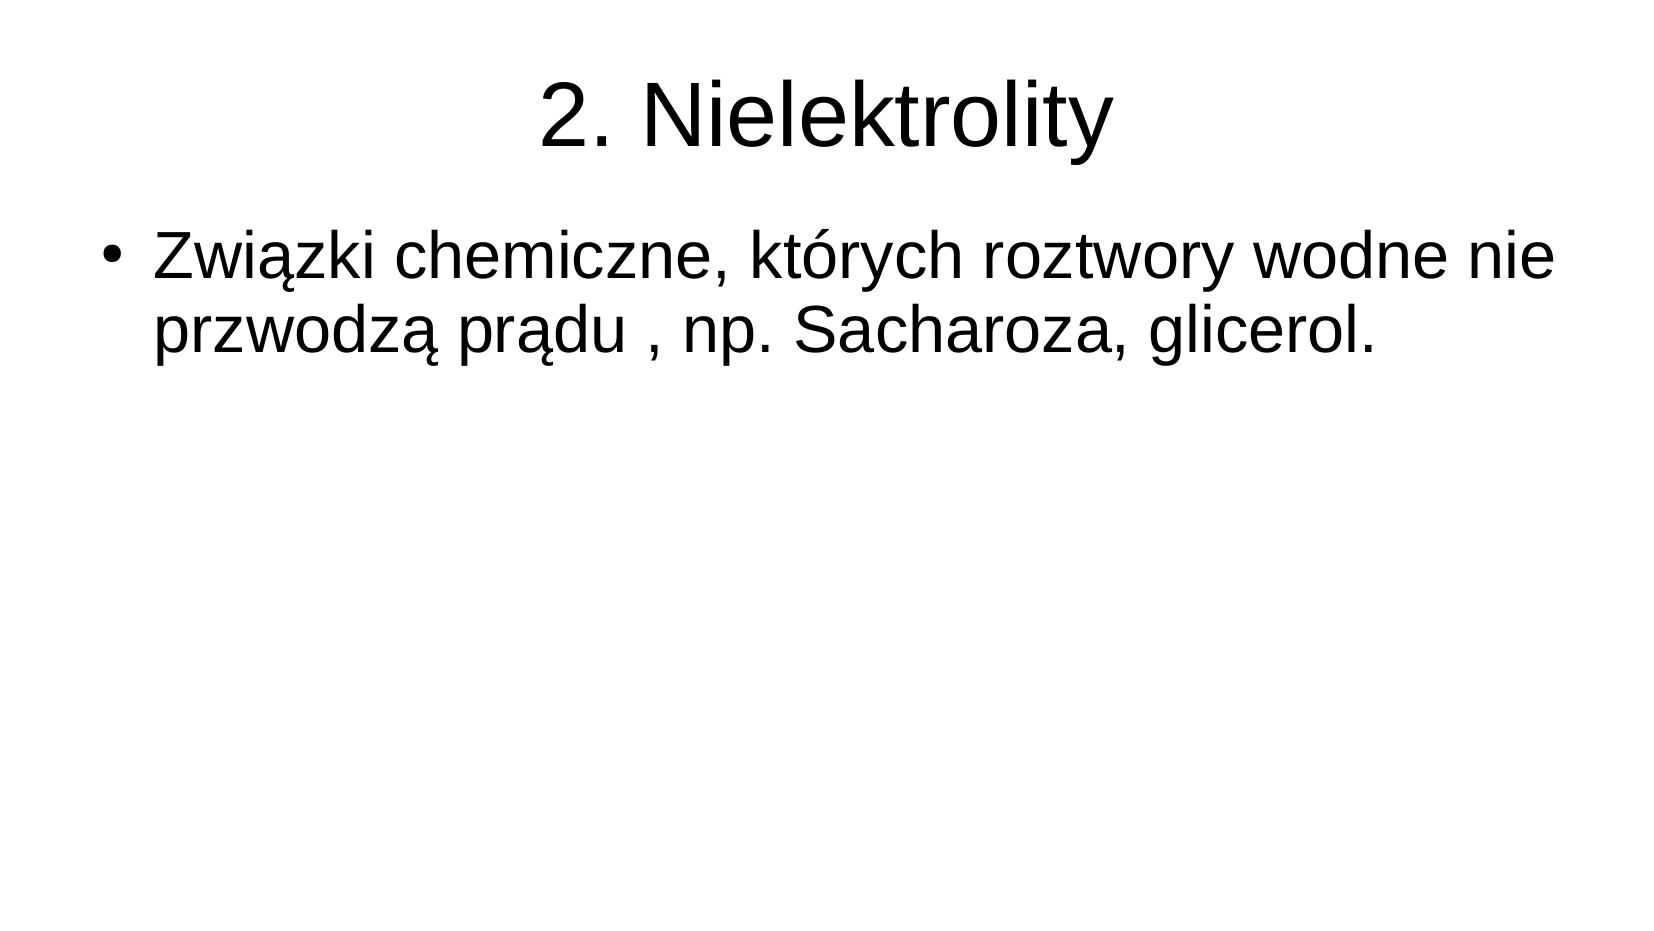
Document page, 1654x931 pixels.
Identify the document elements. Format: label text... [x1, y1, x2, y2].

title 2. Nielektrolity [82, 37, 1571, 193]
list Związki chemiczne, których roztwory wodne nie przwodzą prądu , np. Sacharoza, glicerol. [82, 217, 1571, 758]
